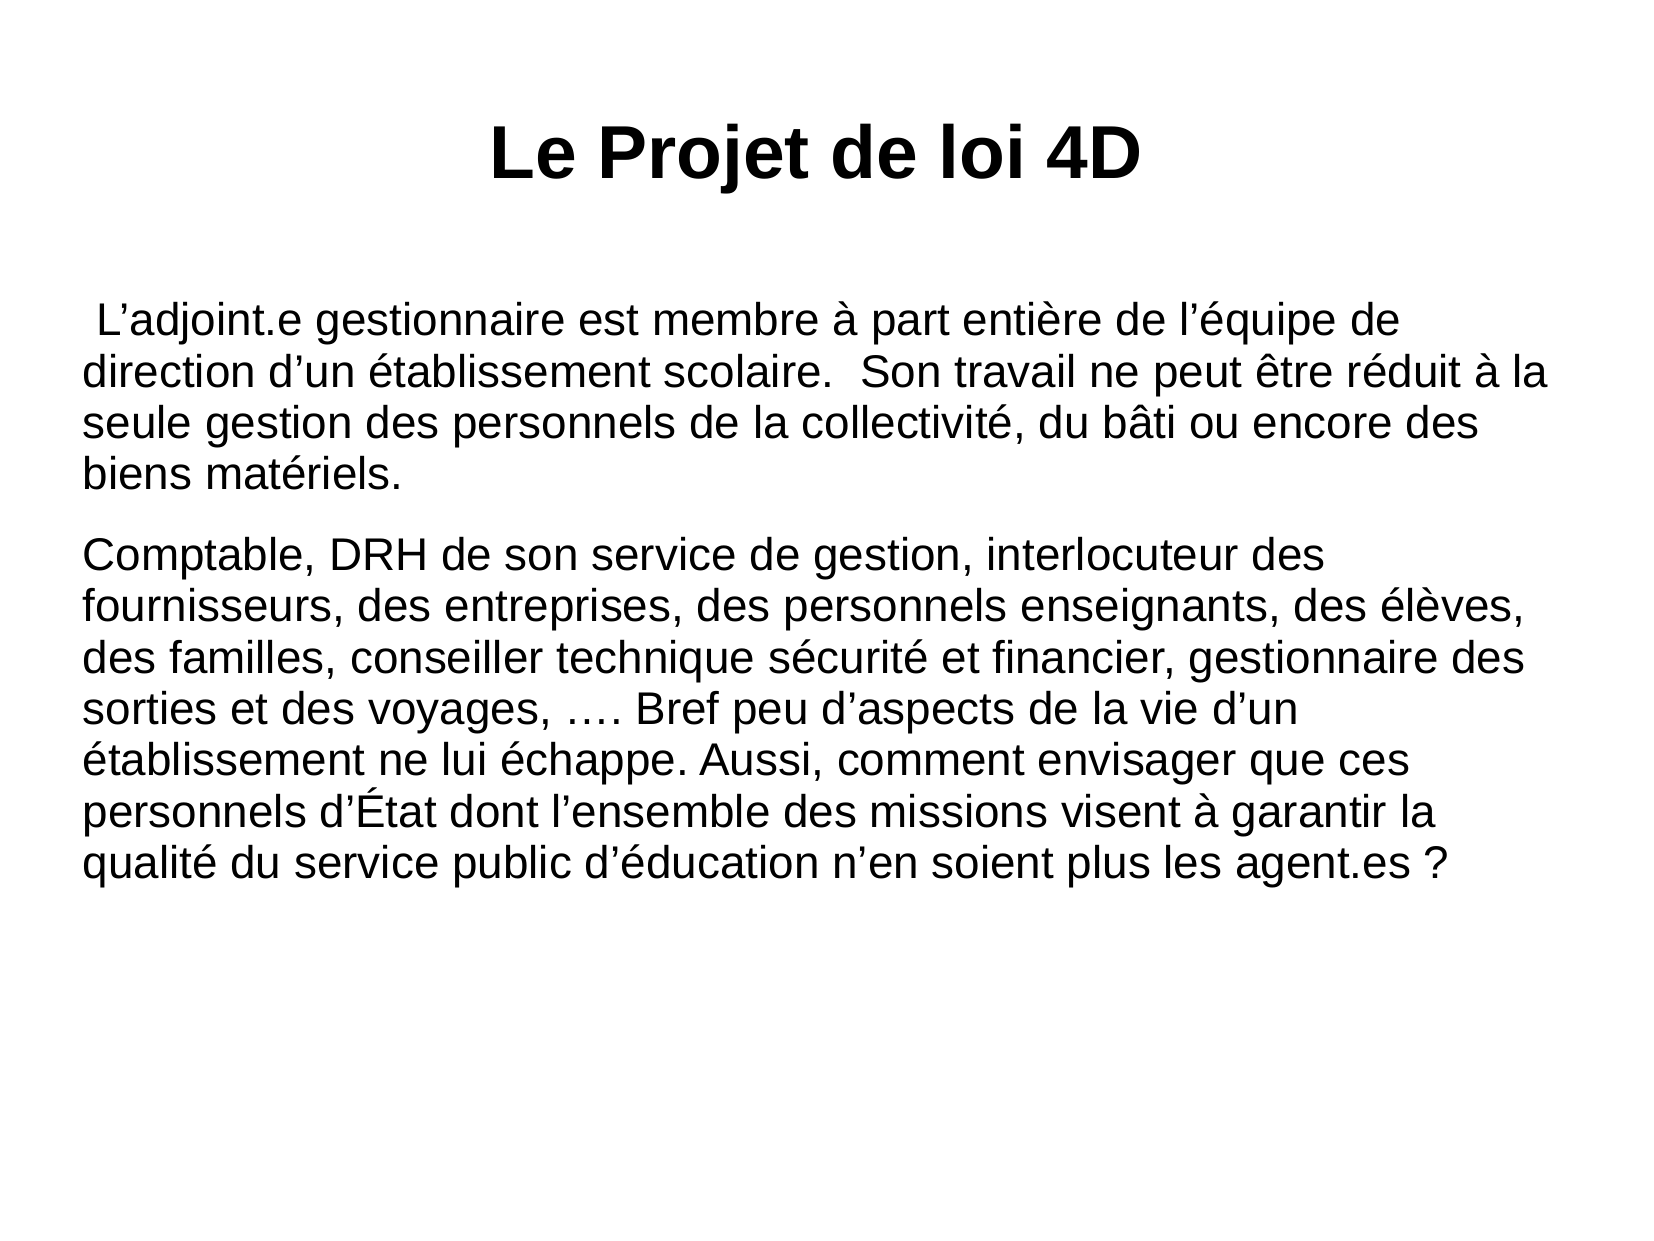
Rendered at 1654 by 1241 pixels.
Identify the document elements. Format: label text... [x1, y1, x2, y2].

title Le Projet de loi 4D [82, 49, 1571, 257]
list L’adjoint.e gestionnaire est membre à part entière de l’équipe de direction d’un établissement scolaire. Son travail ne peut être réduit à la seule gestion des personnels de la collectivité, du bâti ou encore des biens matériels. Comptable, DRH de son service de gestion, interlocuteur des fournisseurs, des entreprises, des personnels enseignants, des élèves, des familles, conseiller technique sécurité et financier, gestionnaire des sorties et des voyages, …. Bref peu d’aspects de la vie d’un établissement ne lui échappe. Aussi, comment envisager que ces personnels d’État dont l’ensemble des missions visent à garantir la qualité du service public d’éducation n’en soient plus les agent.es ? [82, 290, 1571, 1109]
